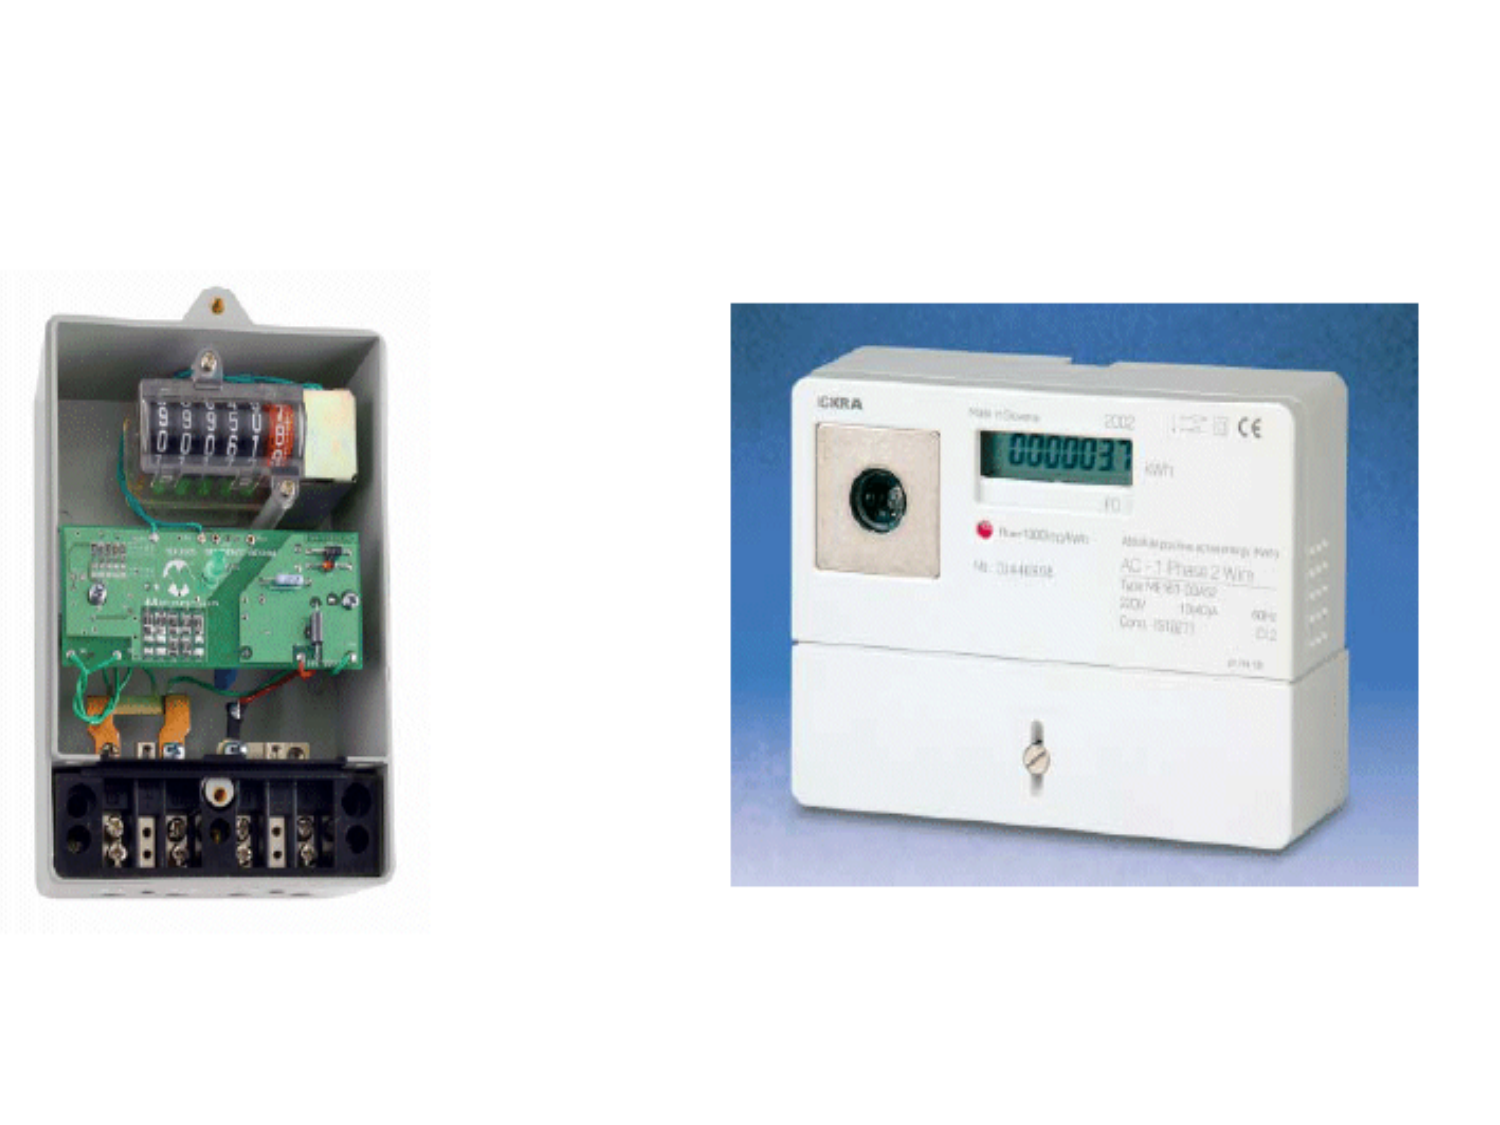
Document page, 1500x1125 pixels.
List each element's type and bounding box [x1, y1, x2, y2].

picture [0, 255, 1459, 941]
